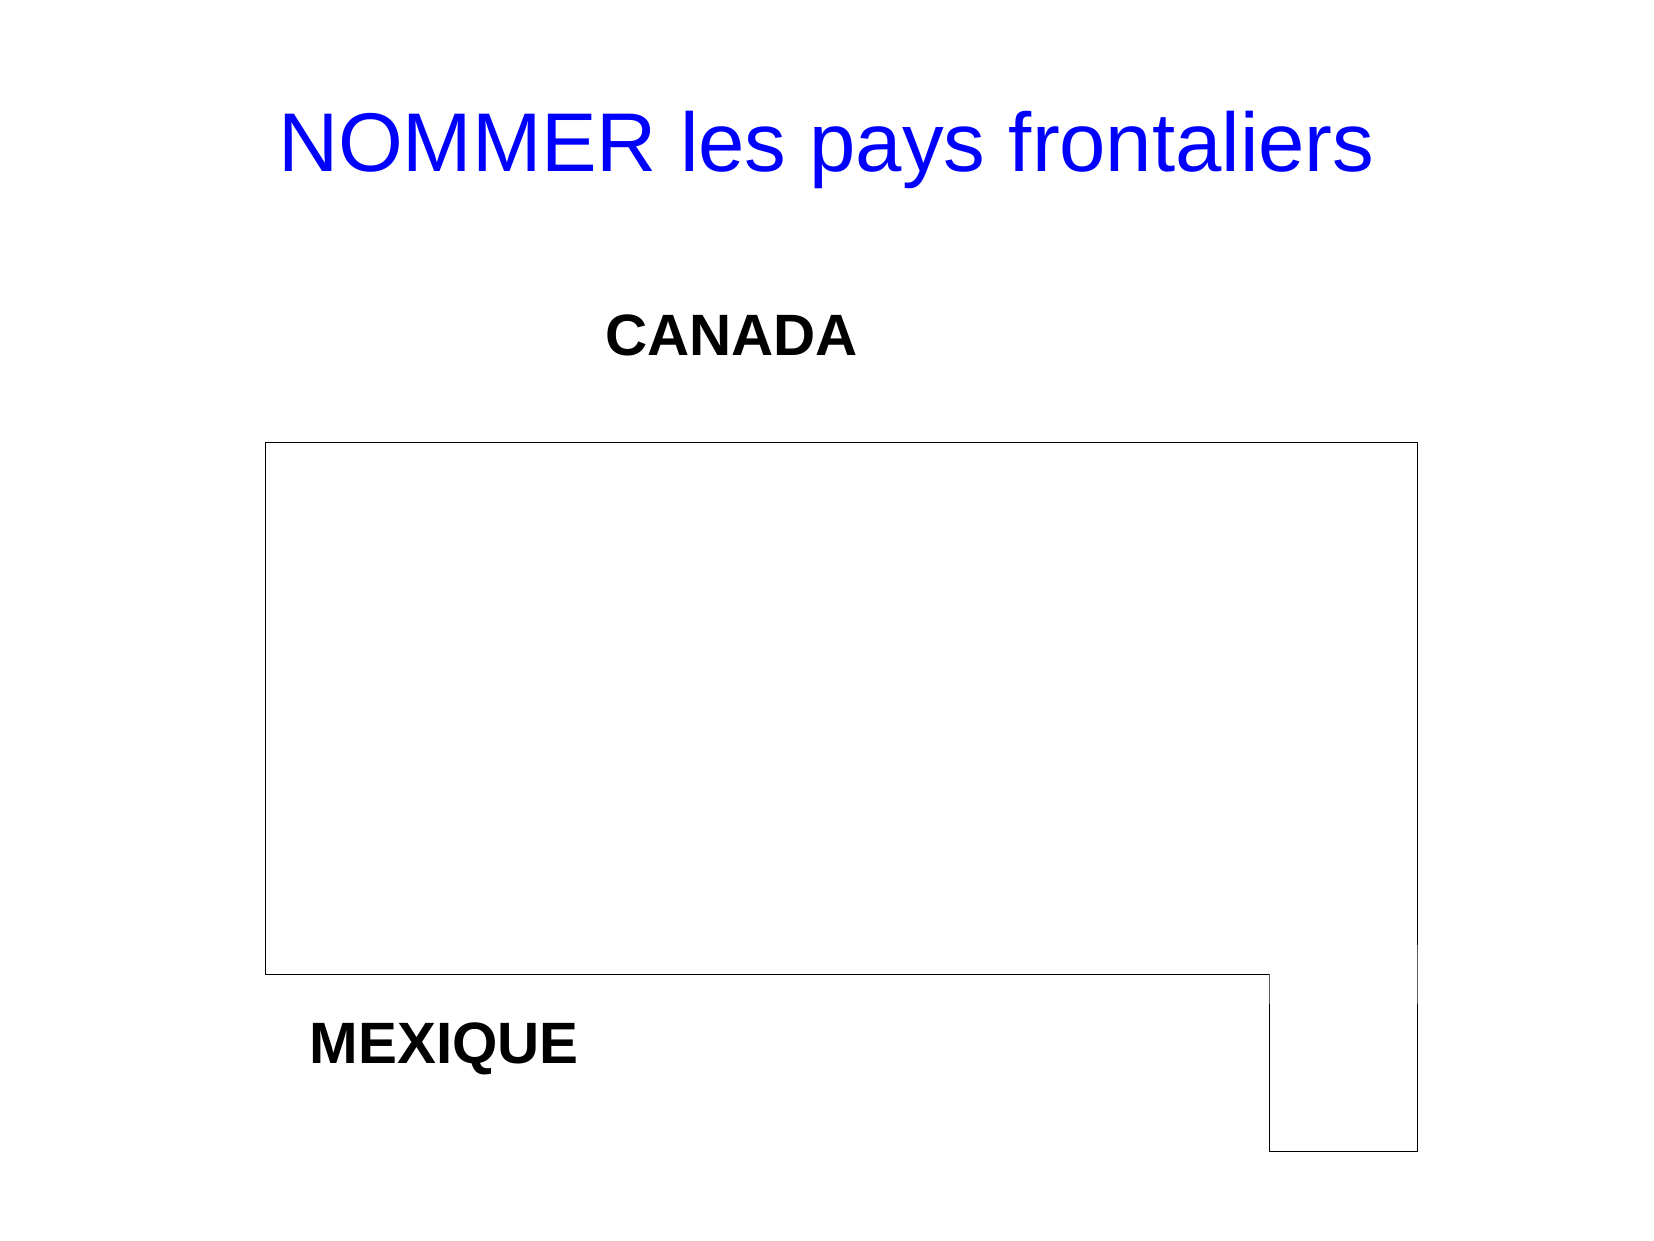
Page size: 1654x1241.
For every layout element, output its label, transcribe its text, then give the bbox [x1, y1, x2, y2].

text_box CANADA [590, 295, 945, 377]
text_box MEXIQUE [295, 1003, 650, 1086]
text_box [265, 442, 1418, 1152]
text_box NOMMER les pays frontaliers [88, 88, 1565, 197]
